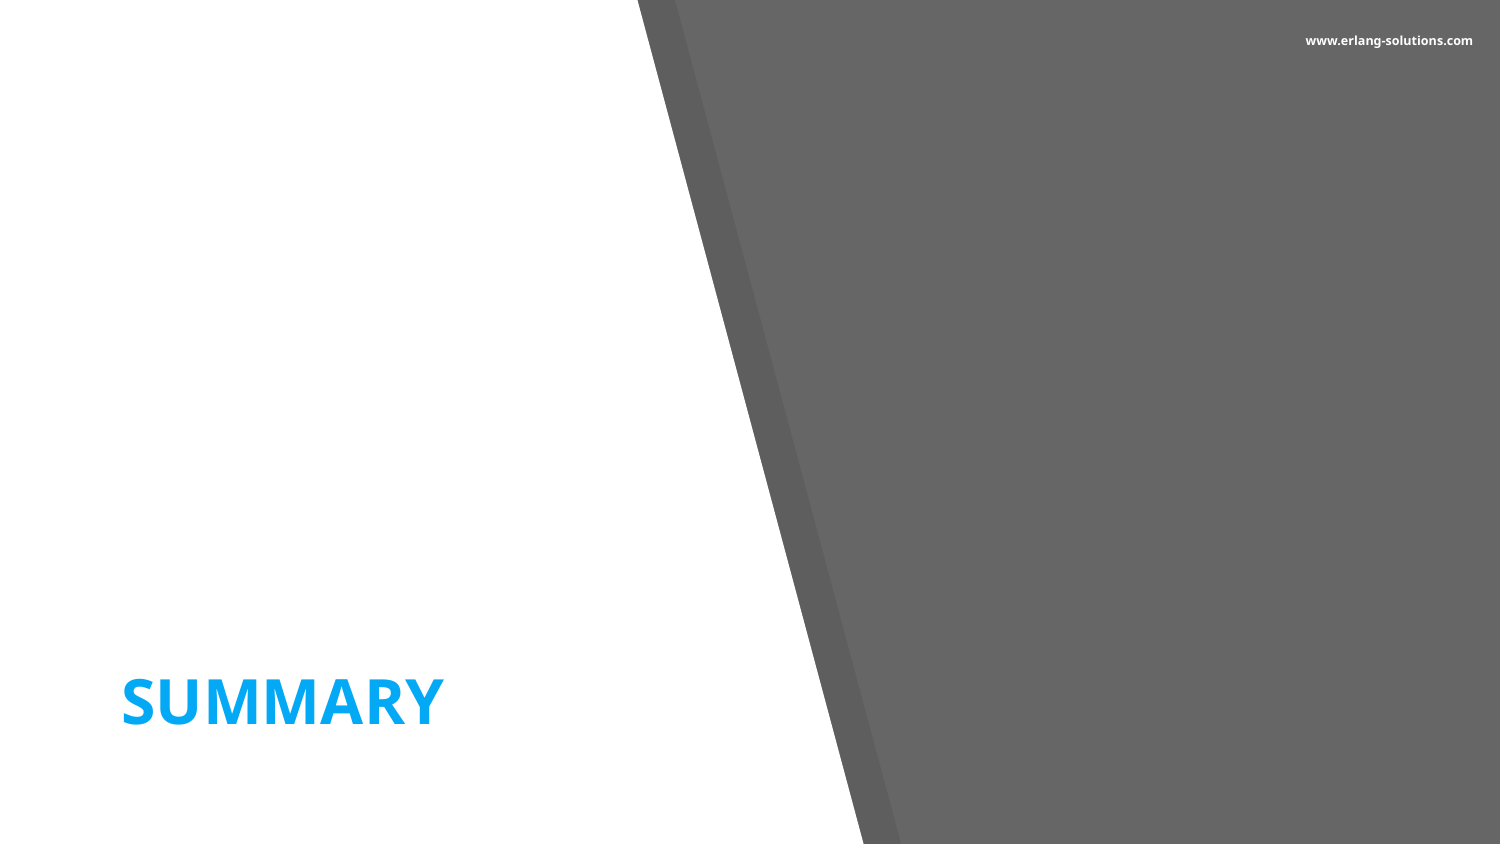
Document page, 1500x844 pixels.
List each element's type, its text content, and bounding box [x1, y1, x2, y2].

title SUMMARY [106, 558, 686, 753]
